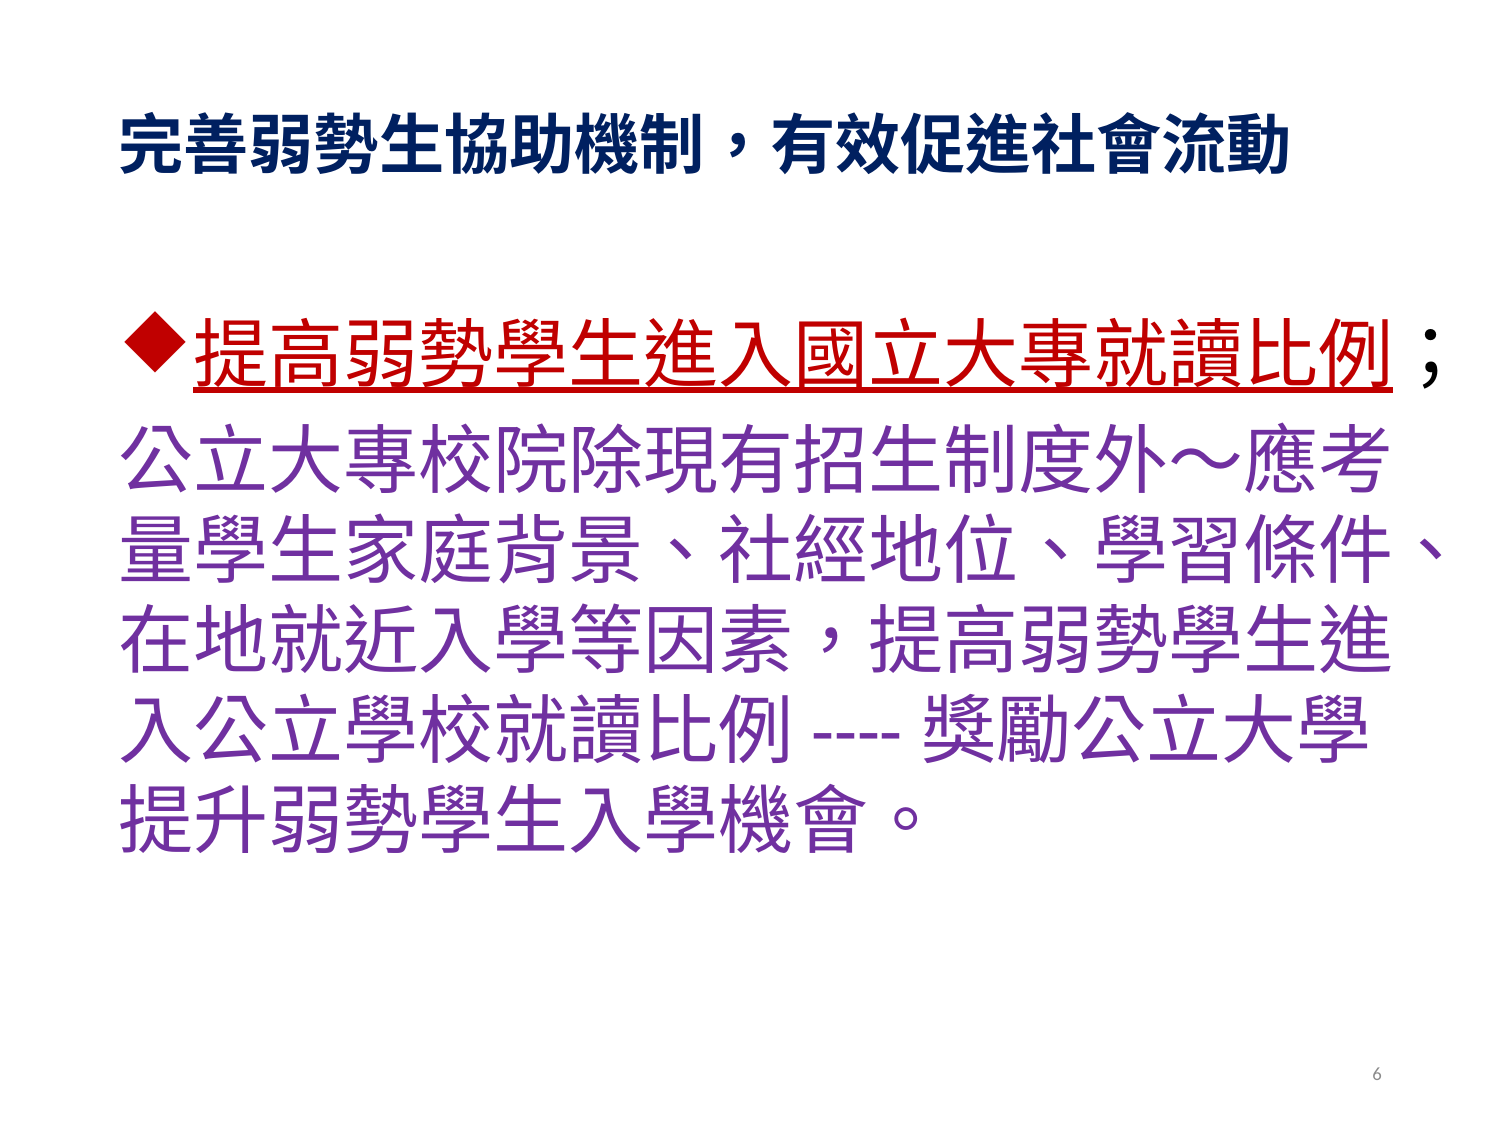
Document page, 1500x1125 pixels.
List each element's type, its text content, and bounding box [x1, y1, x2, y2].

slide_number <編號> [1059, 1042, 1397, 1103]
list 提高弱勢學生進入國立大專就讀比例； 公立大專校院除現有招生制度外〜應考量學生家庭背景、社經地位、學習條件、在地就近入學等因素，提高弱勢學生進入公立學校就讀比例----獎勵公立大學提升弱勢學生入學機會。 [103, 299, 1436, 1014]
title 完善弱勢生協助機制，有效促進社會流動 [103, 82, 1397, 299]
